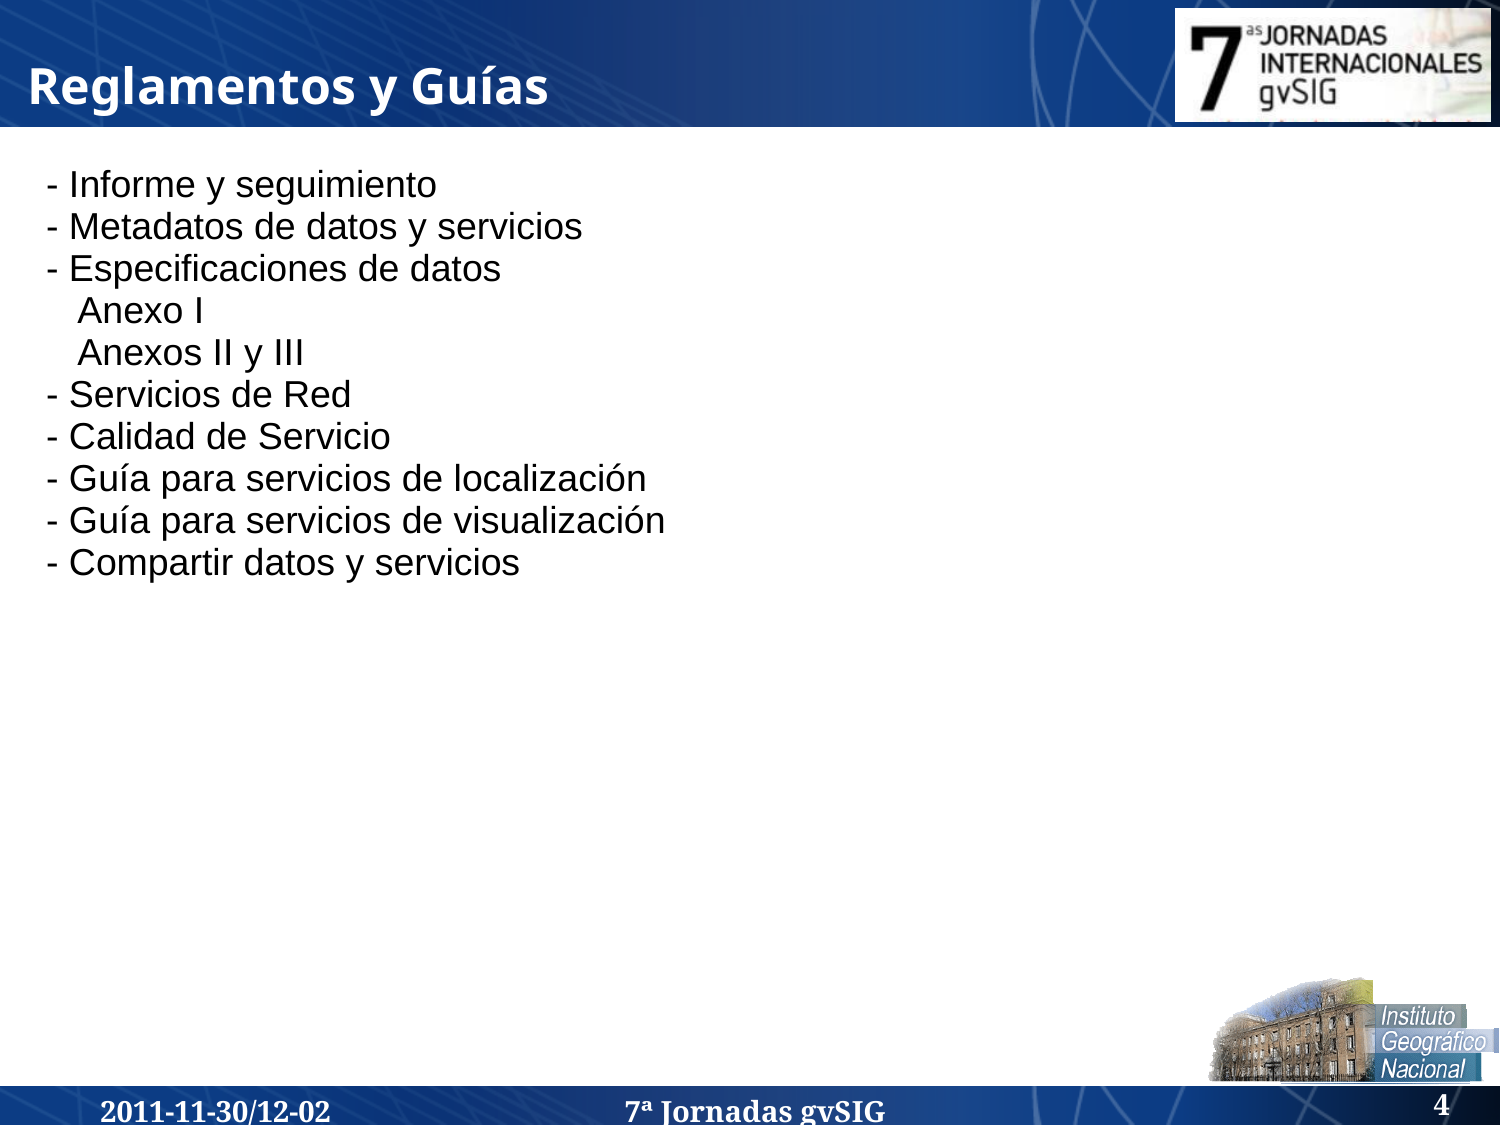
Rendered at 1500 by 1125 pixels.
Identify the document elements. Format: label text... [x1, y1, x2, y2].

picture [0, 0, 1500, 127]
picture [0, 968, 1500, 1125]
text_box Reglamentos y Guías [0, 43, 1275, 107]
text_box - Informe y seguimiento - Metadatos de datos y servicios - Especificaciones de datos Anexo I Anexos II y III - Servicios de Red - Calidad de Servicio - Guía para servicios de localización - Guía para servicios de visualización - Compartir datos y servicios [31, 156, 1465, 973]
